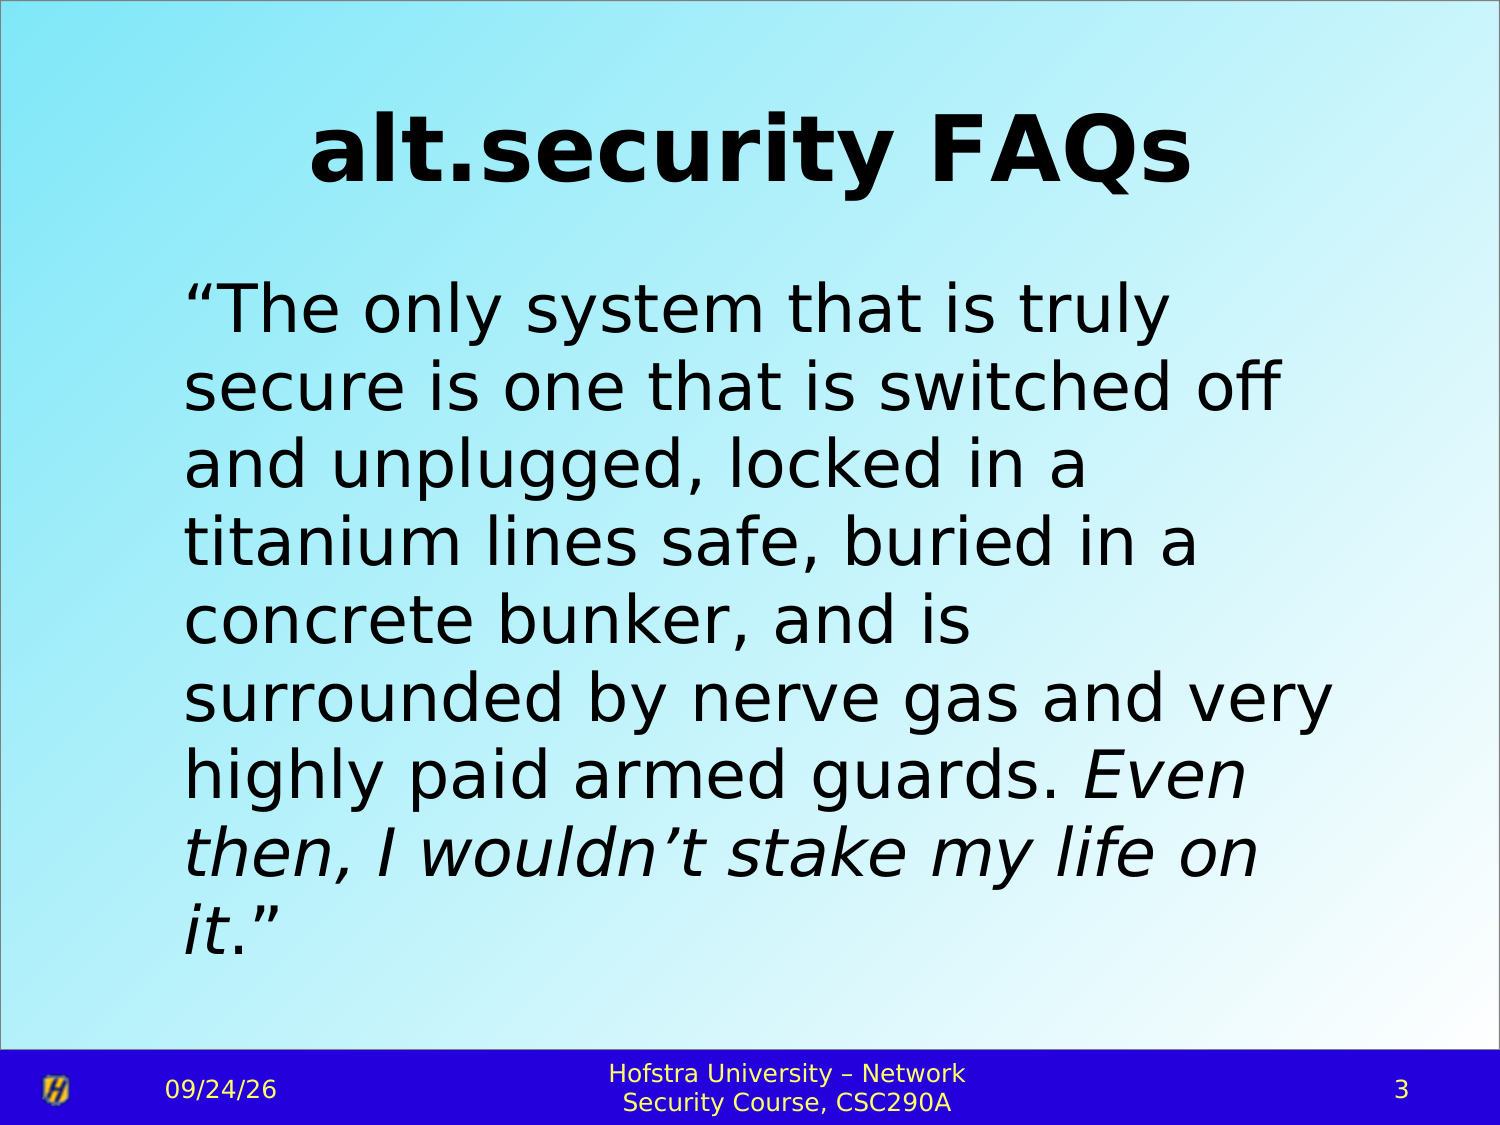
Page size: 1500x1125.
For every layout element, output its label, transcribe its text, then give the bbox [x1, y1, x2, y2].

list “The only system that is truly secure is one that is switched off and unplugged, locked in a titanium lines safe, buried in a concrete bunker, and is surrounded by nerve gas and very highly paid armed guards. Even then, I wouldn’t stake my life on it.” [112, 262, 1388, 978]
title alt.security FAQs [112, 84, 1391, 212]
picture [37, 1072, 76, 1110]
